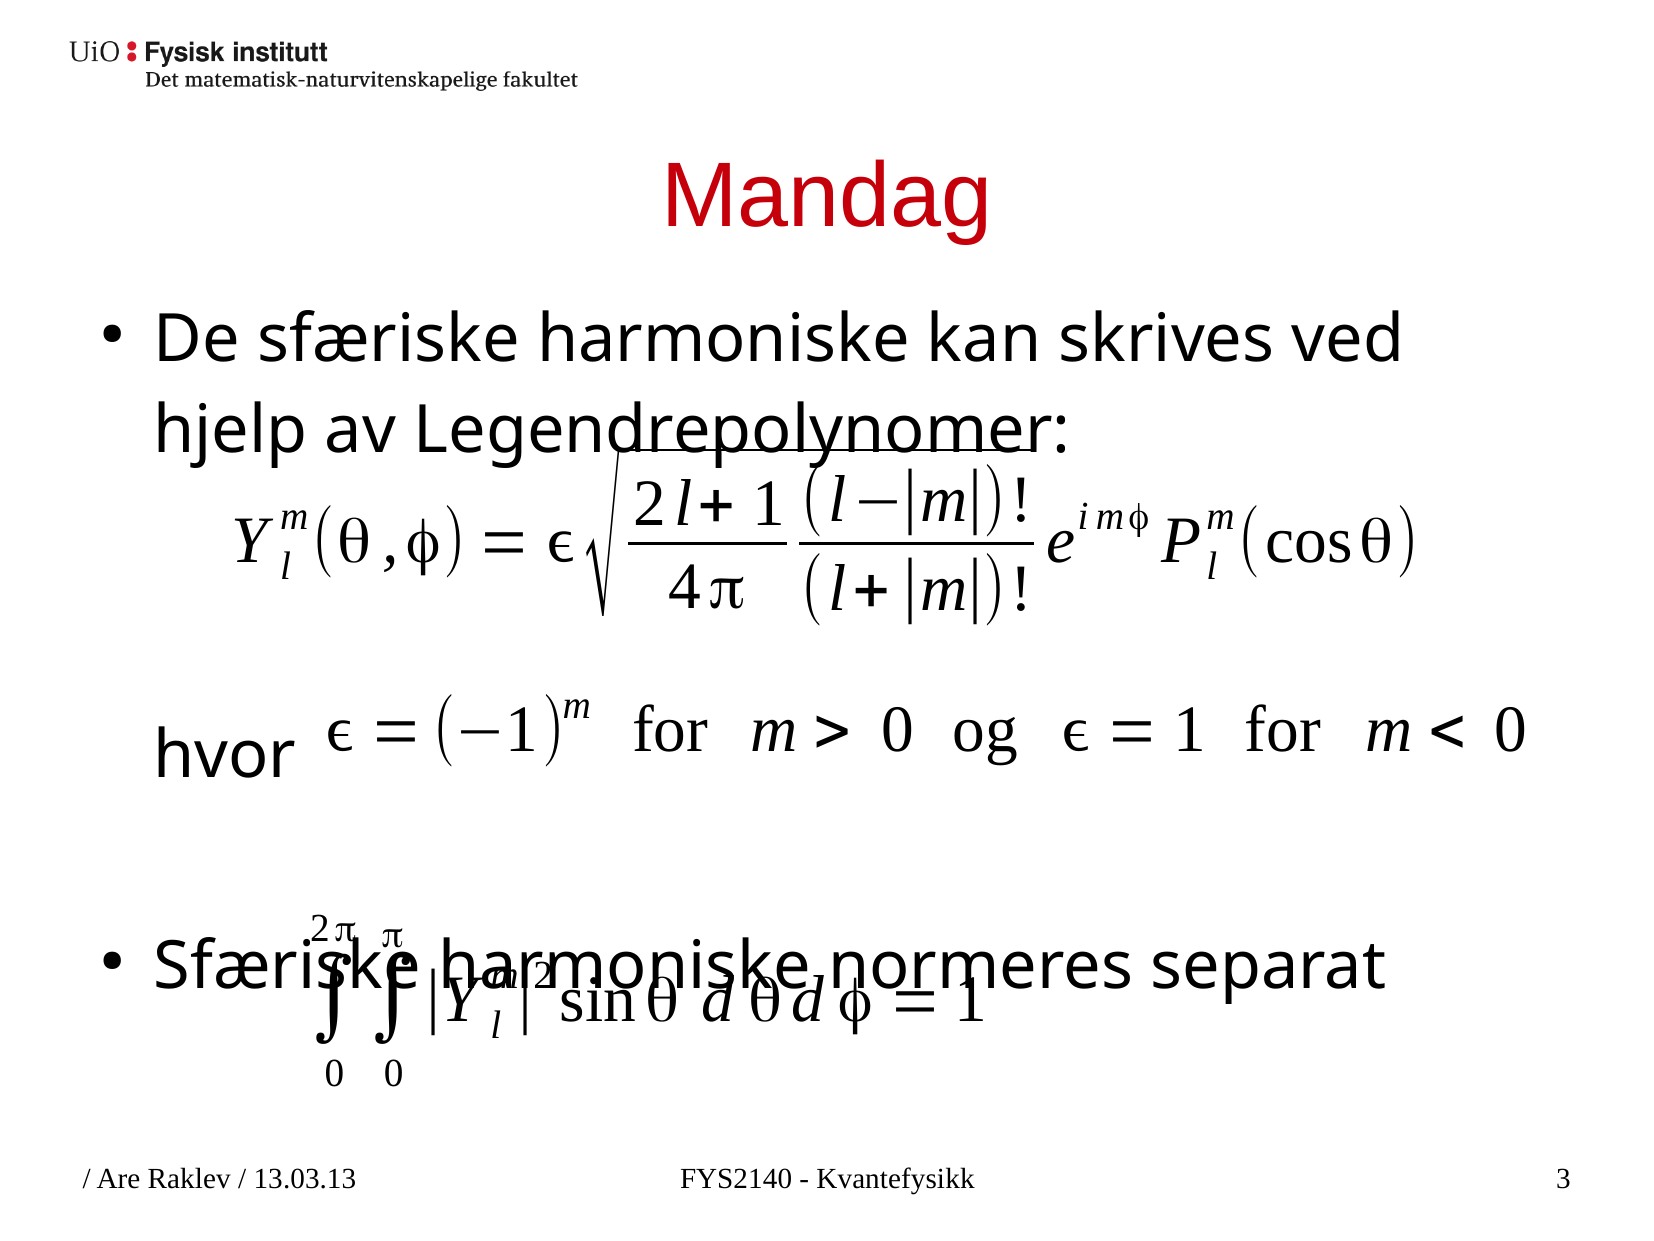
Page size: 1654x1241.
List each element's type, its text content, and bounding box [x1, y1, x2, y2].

chart [225, 444, 1425, 630]
list De sfæriske harmoniske kan skrives ved hjelp av Legendrepolynomer: hvor Sfæriske harmoniske normeres separat [82, 290, 1576, 1094]
picture [68, 37, 581, 93]
chart [300, 905, 994, 1095]
chart [317, 682, 1534, 771]
title Mandag [82, 90, 1571, 290]
